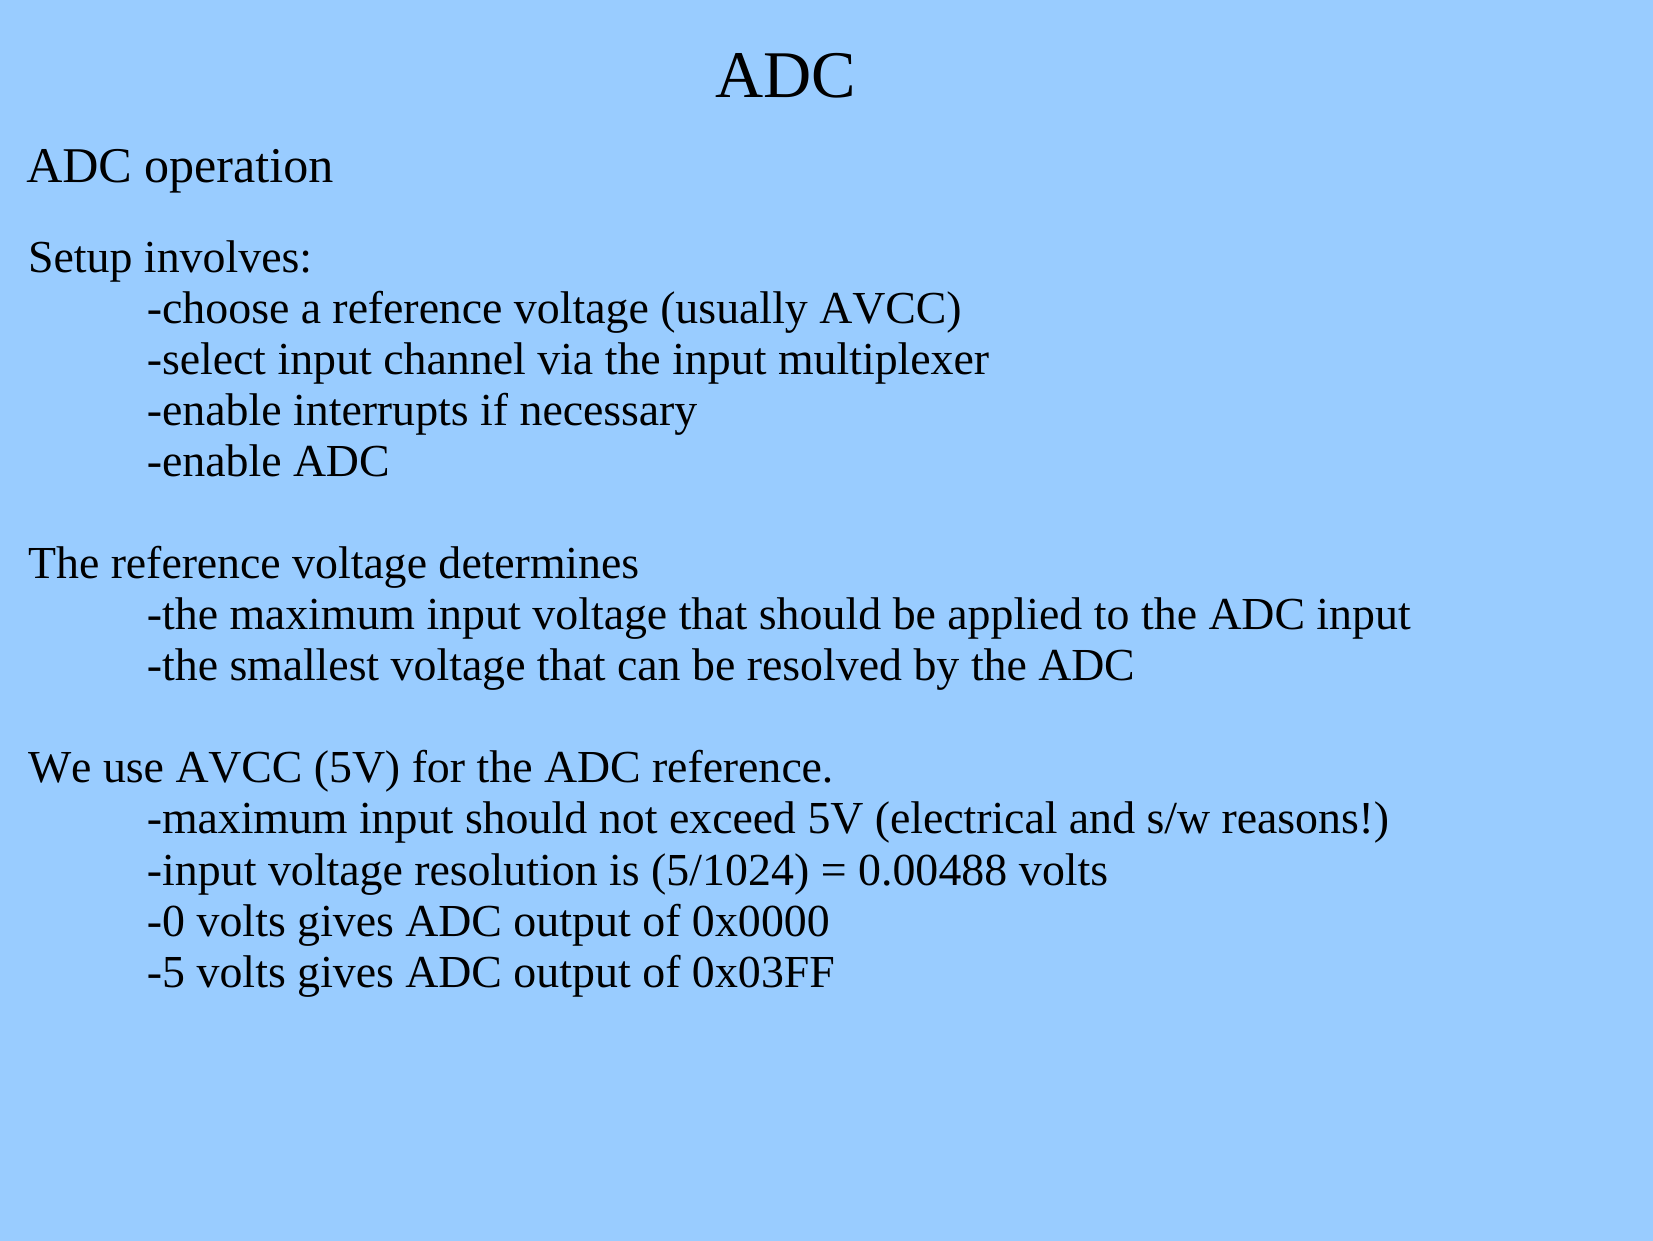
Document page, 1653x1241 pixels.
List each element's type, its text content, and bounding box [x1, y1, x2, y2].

text_box ADC [686, 33, 886, 122]
text_box Setup involves: -choose a reference voltage (usually AVCC) -select input channel via the input multiplexer -enable interrupts if necessary -enable ADC The reference voltage determines -the maximum input voltage that should be applied to the ADC input -the smallest voltage that can be resolved by the ADC We use AVCC (5V) for the ADC reference. -maximum input should not exceed 5V (electrical and s/w reasons!) -input voltage resolution is (5/1024) = 0.00488 volts -0 volts gives ADC output of 0x0000 -5 volts gives ADC output of 0x03FF [28, 228, 1523, 1165]
text_box ADC operation [26, 134, 616, 216]
